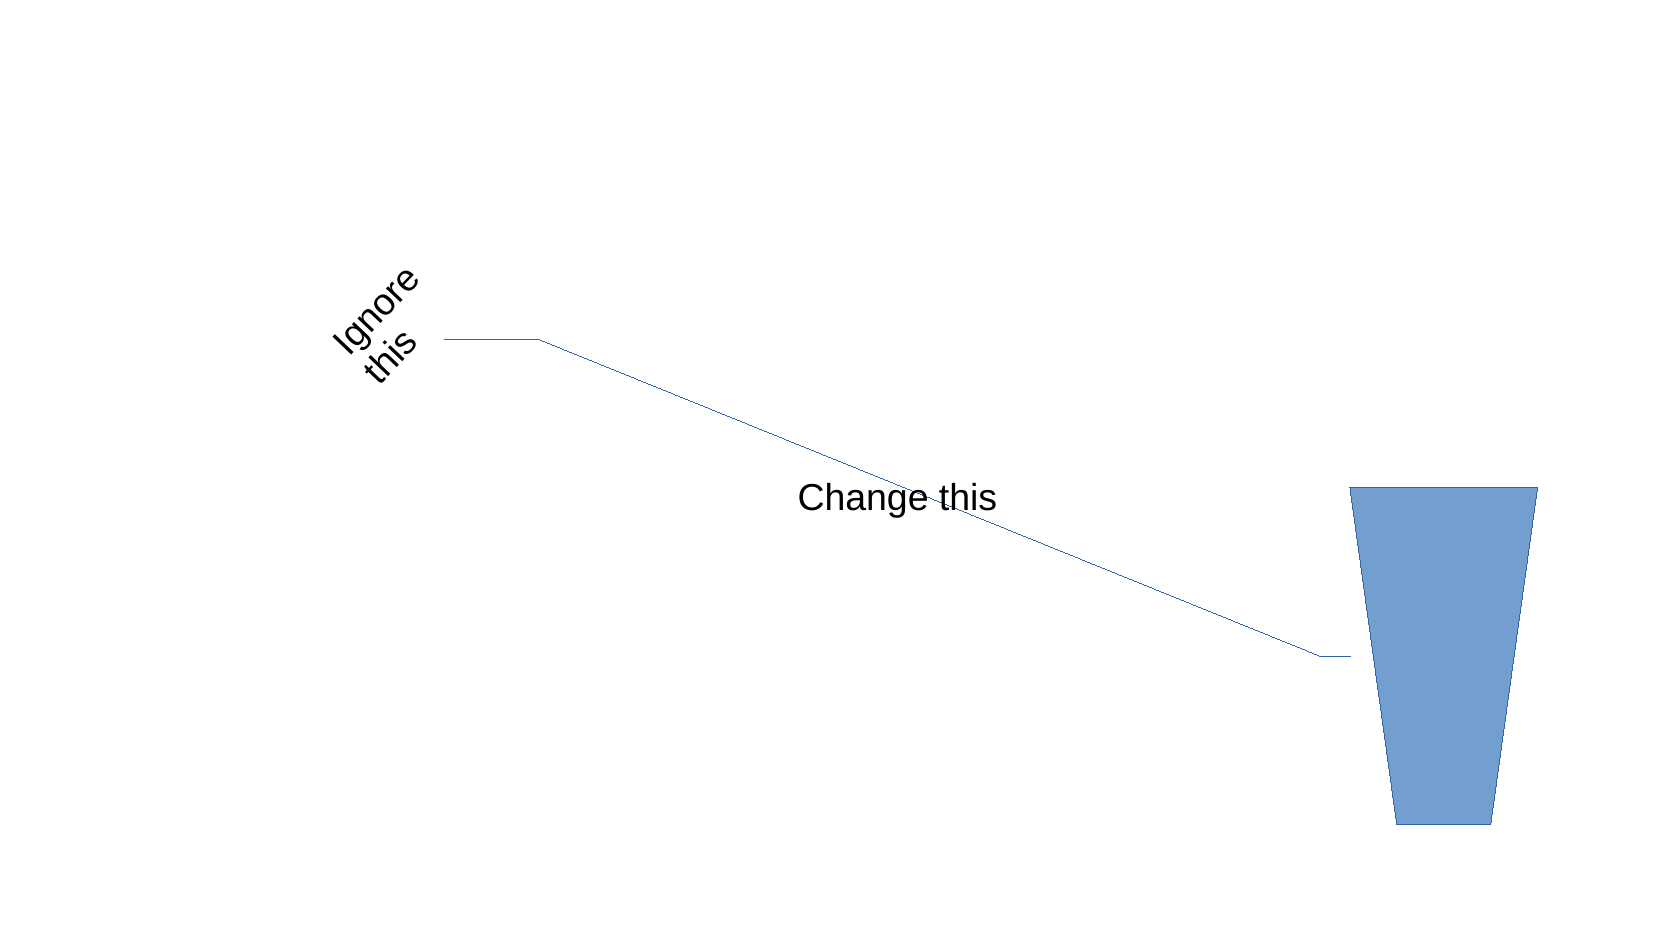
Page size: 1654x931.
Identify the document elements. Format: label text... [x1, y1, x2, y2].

text_box Ignore this [308, 203, 510, 408]
text_box [1349, 487, 1538, 825]
